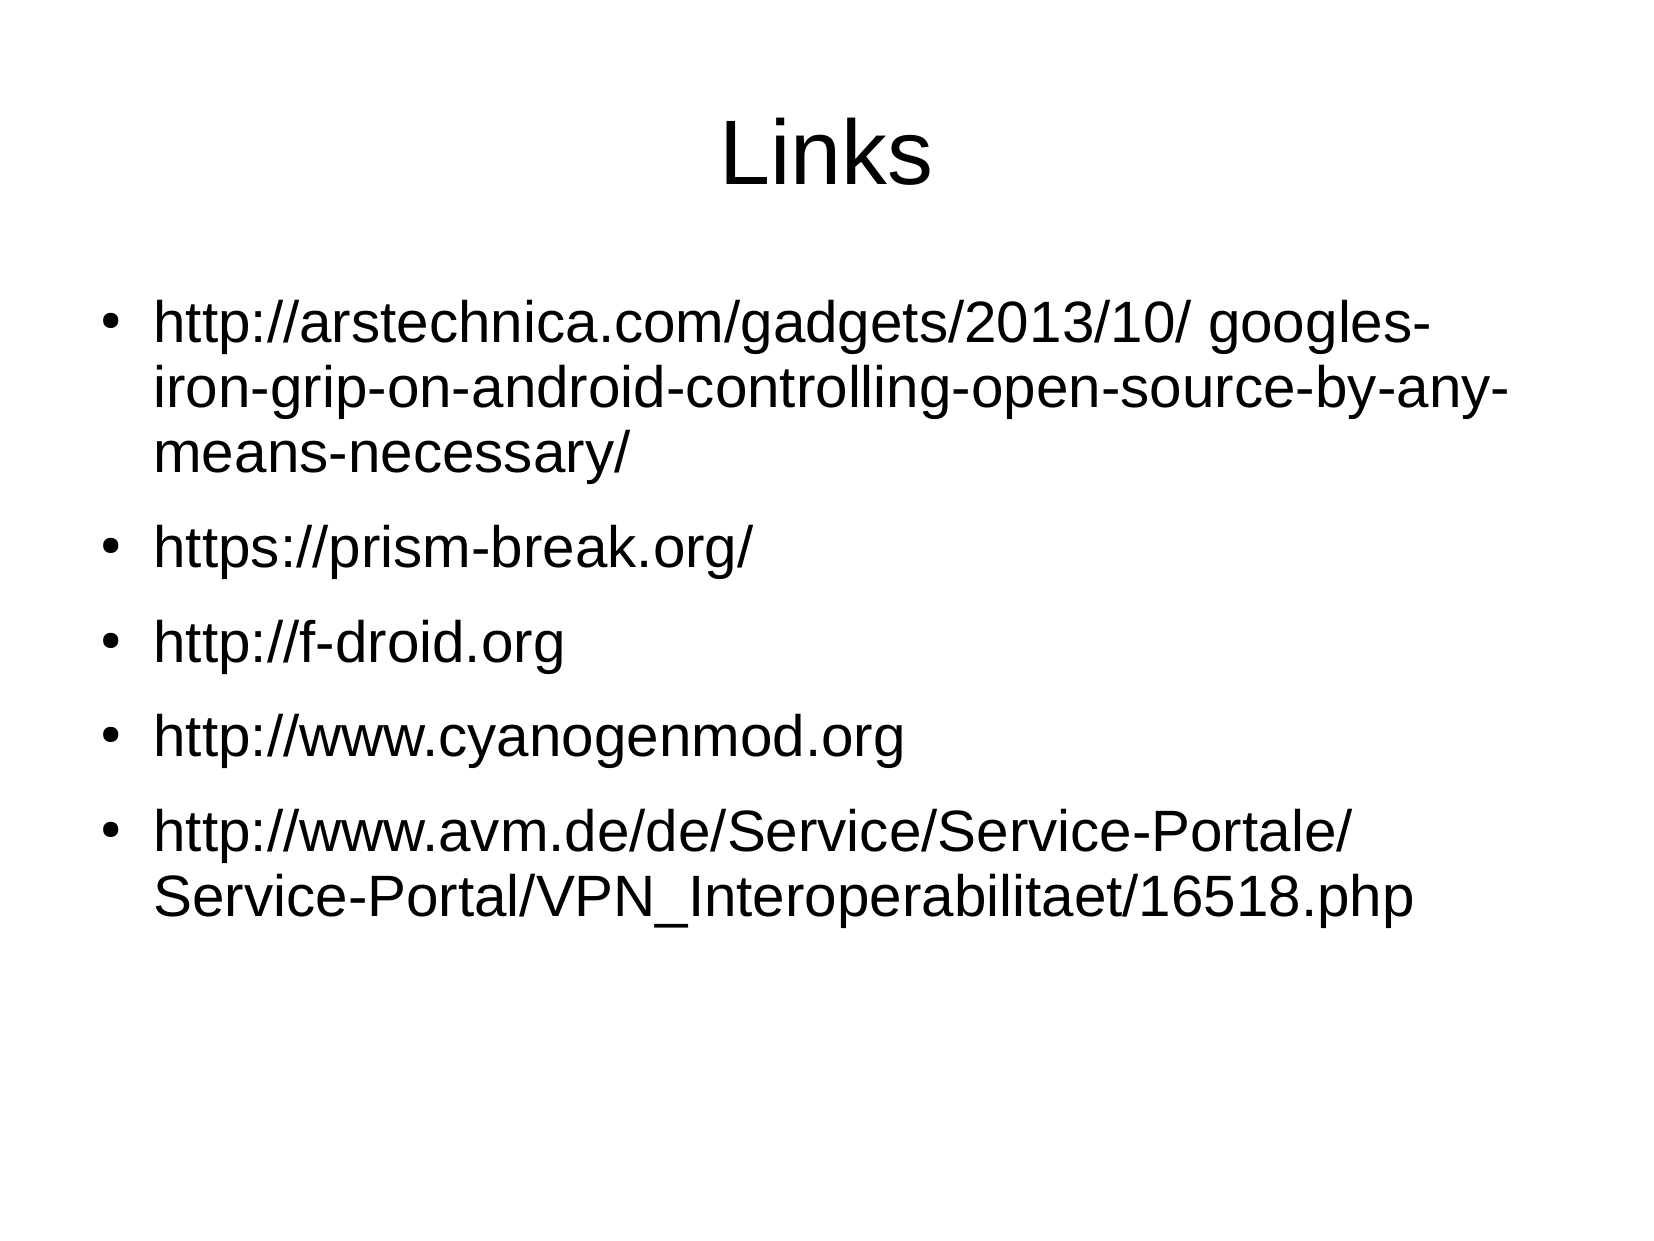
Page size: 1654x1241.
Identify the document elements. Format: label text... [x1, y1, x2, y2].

list http://arstechnica.com/gadgets/2013/10/ googles-iron-grip-on-android-controlling-open-source-by-any-means-necessary/ https://prism-break.org/ http://f-droid.org http://www.cyanogenmod.org http://www.avm.de/de/Service/Service-Portale/Service-Portal/VPN_Interoperabilitaet/16518.php [82, 290, 1538, 1010]
title Links [82, 49, 1571, 257]
